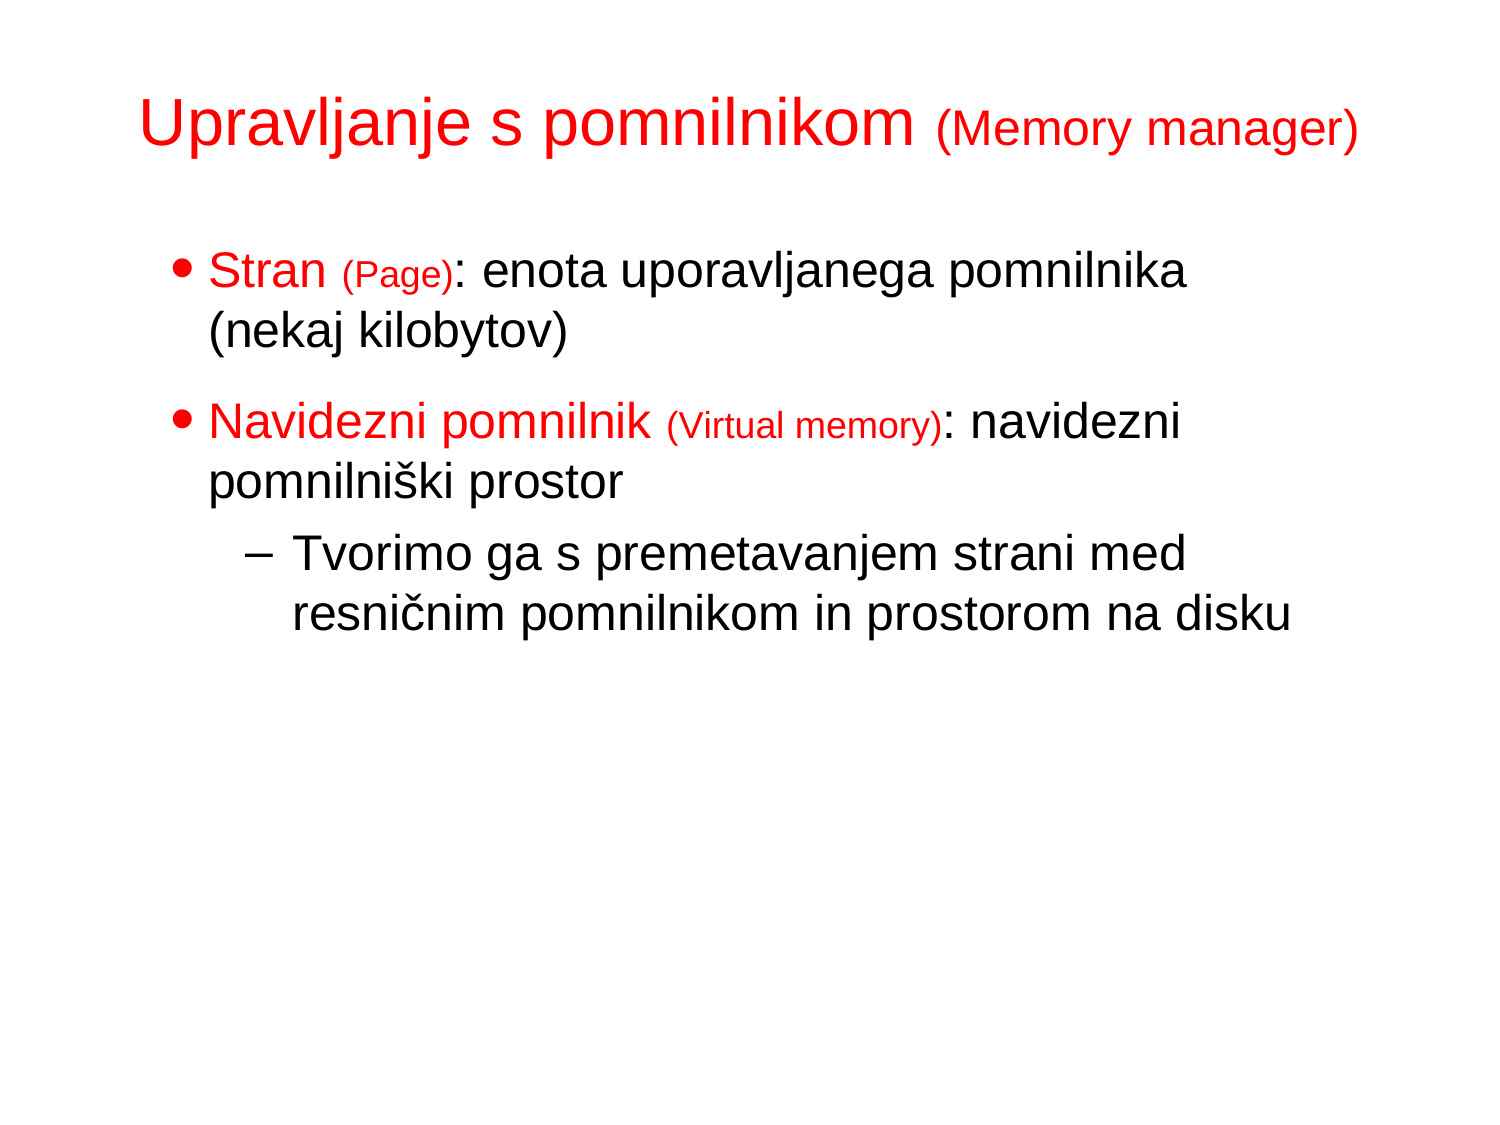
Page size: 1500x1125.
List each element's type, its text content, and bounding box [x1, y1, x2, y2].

title Upravljanje s pomnilnikom (Memory manager) [75, 71, 1425, 167]
list Stran (Page): enota uporavljanega pomnilnika (nekaj kilobytov) Navidezni pomnilnik (Virtual memory): navidezni pomnilniški prostor Tvorimo ga s premetavanjem strani med resničnim pomnilnikom in prostorom na disku [155, 229, 1309, 905]
